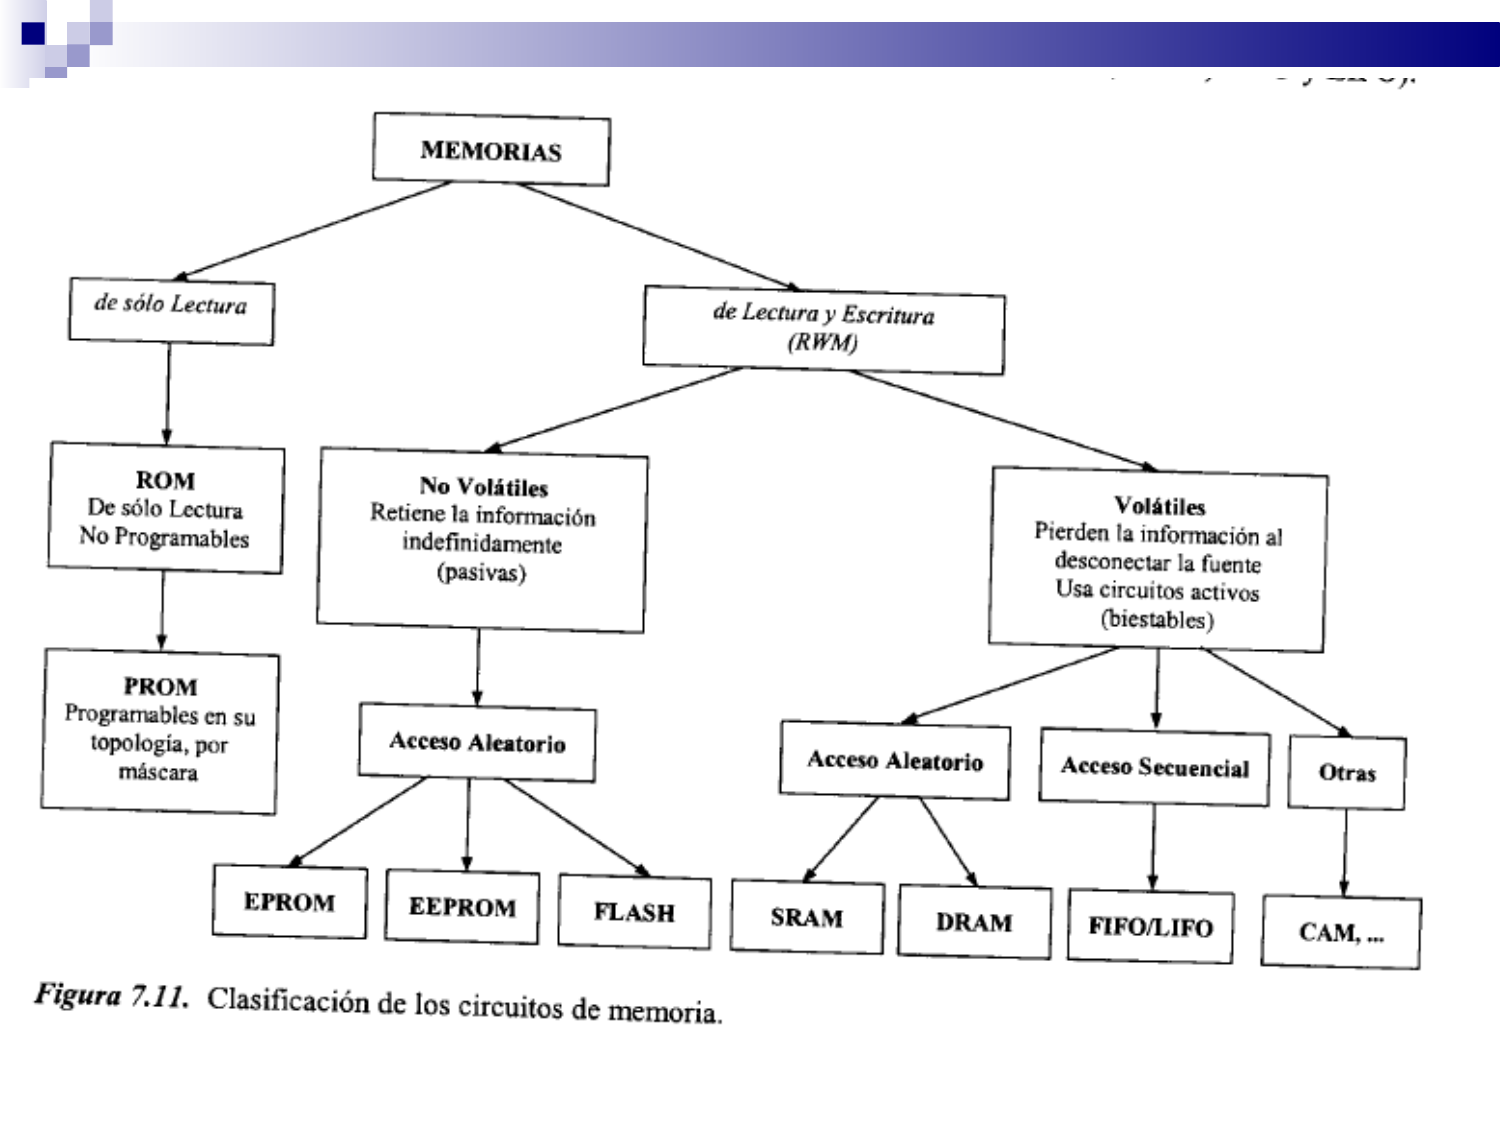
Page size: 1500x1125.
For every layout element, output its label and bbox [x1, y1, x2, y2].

picture [29, 78, 1450, 1053]
